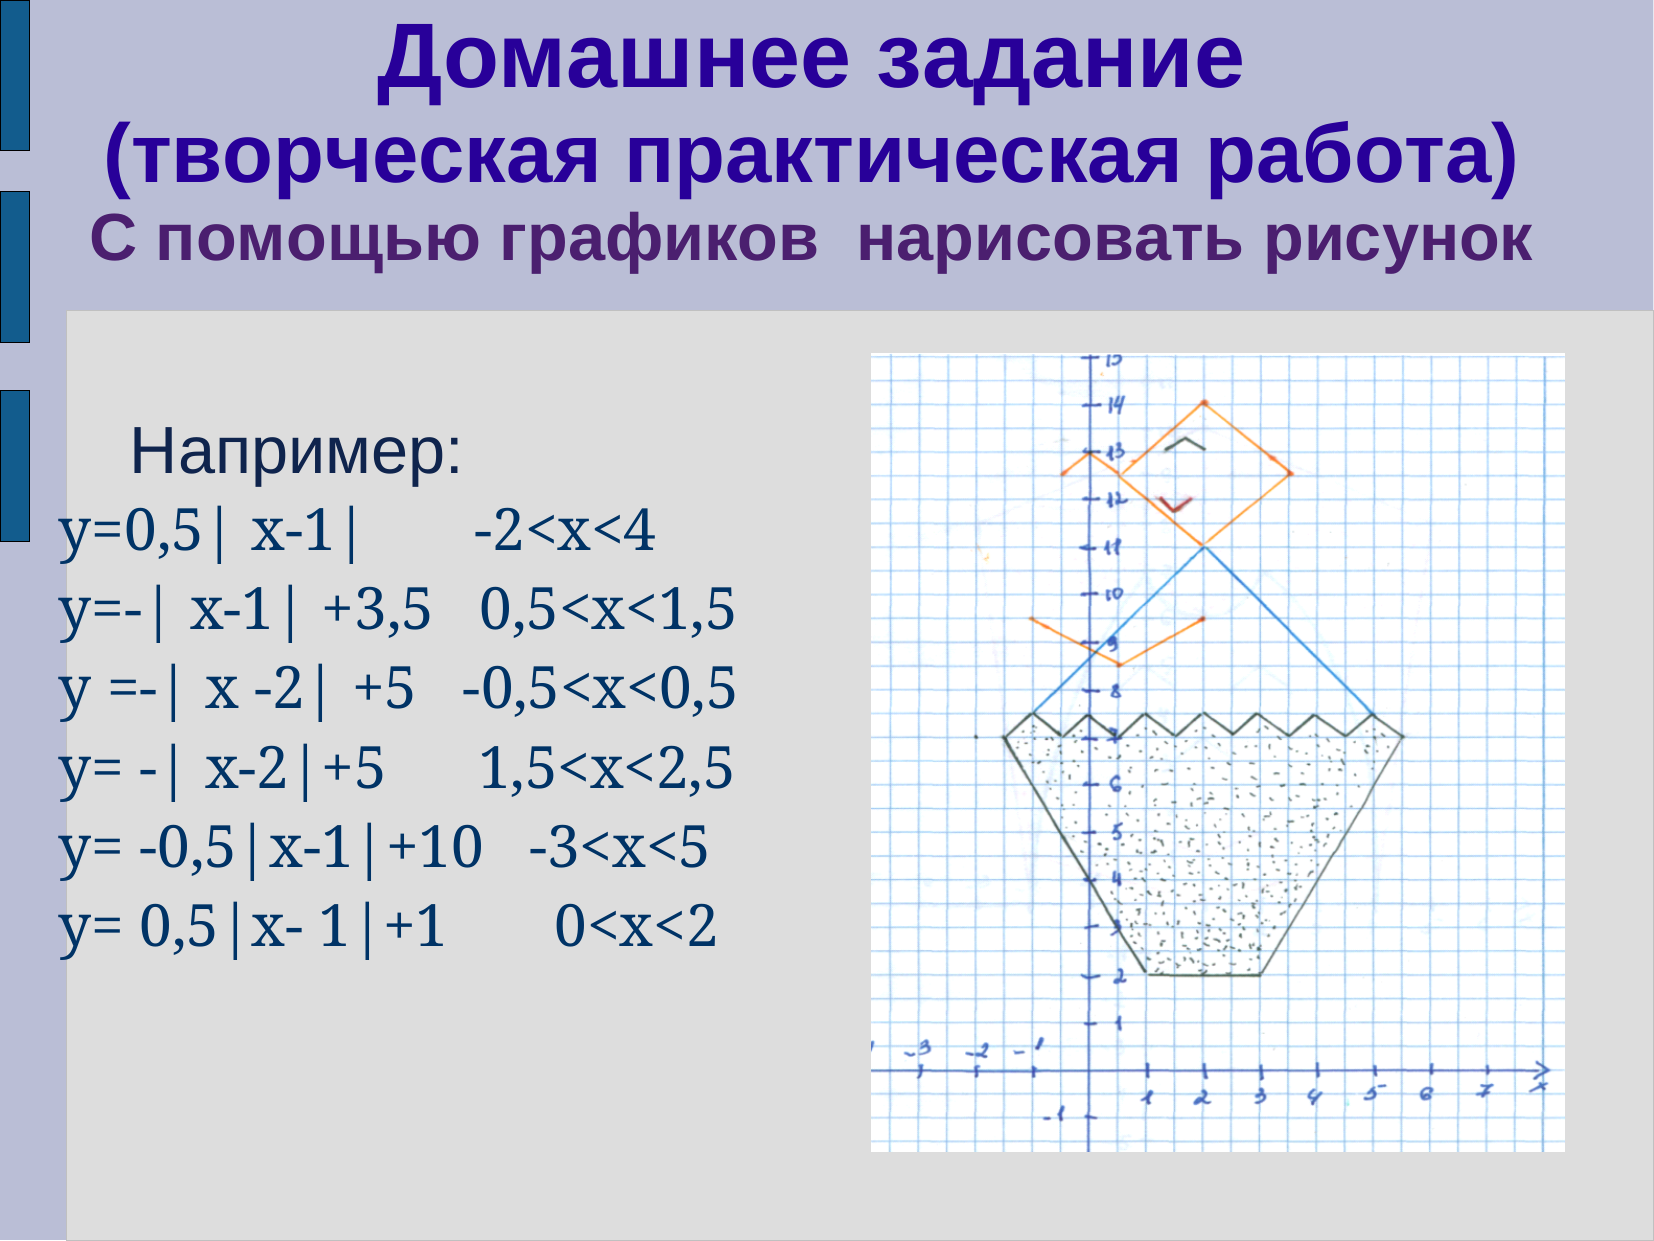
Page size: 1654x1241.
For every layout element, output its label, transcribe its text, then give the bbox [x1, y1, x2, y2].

list Например: y=0,5| x-1| -2<x<4 y=-| x-1| +3,5 0,5<x<1,5 y =-| x -2| +5 -0,5<x<0,5 y= -| x-2|+5 1,5<x<2,5 y= -0,5|x-1|+10 -3<x<5 y= 0,5|x- 1|+1 0<x<2 [59, 413, 811, 1004]
title Домашнее задание (творческая практическая работа) С помощью графиков нарисовать рисунок [29, 4, 1595, 276]
picture [871, 353, 1565, 1152]
